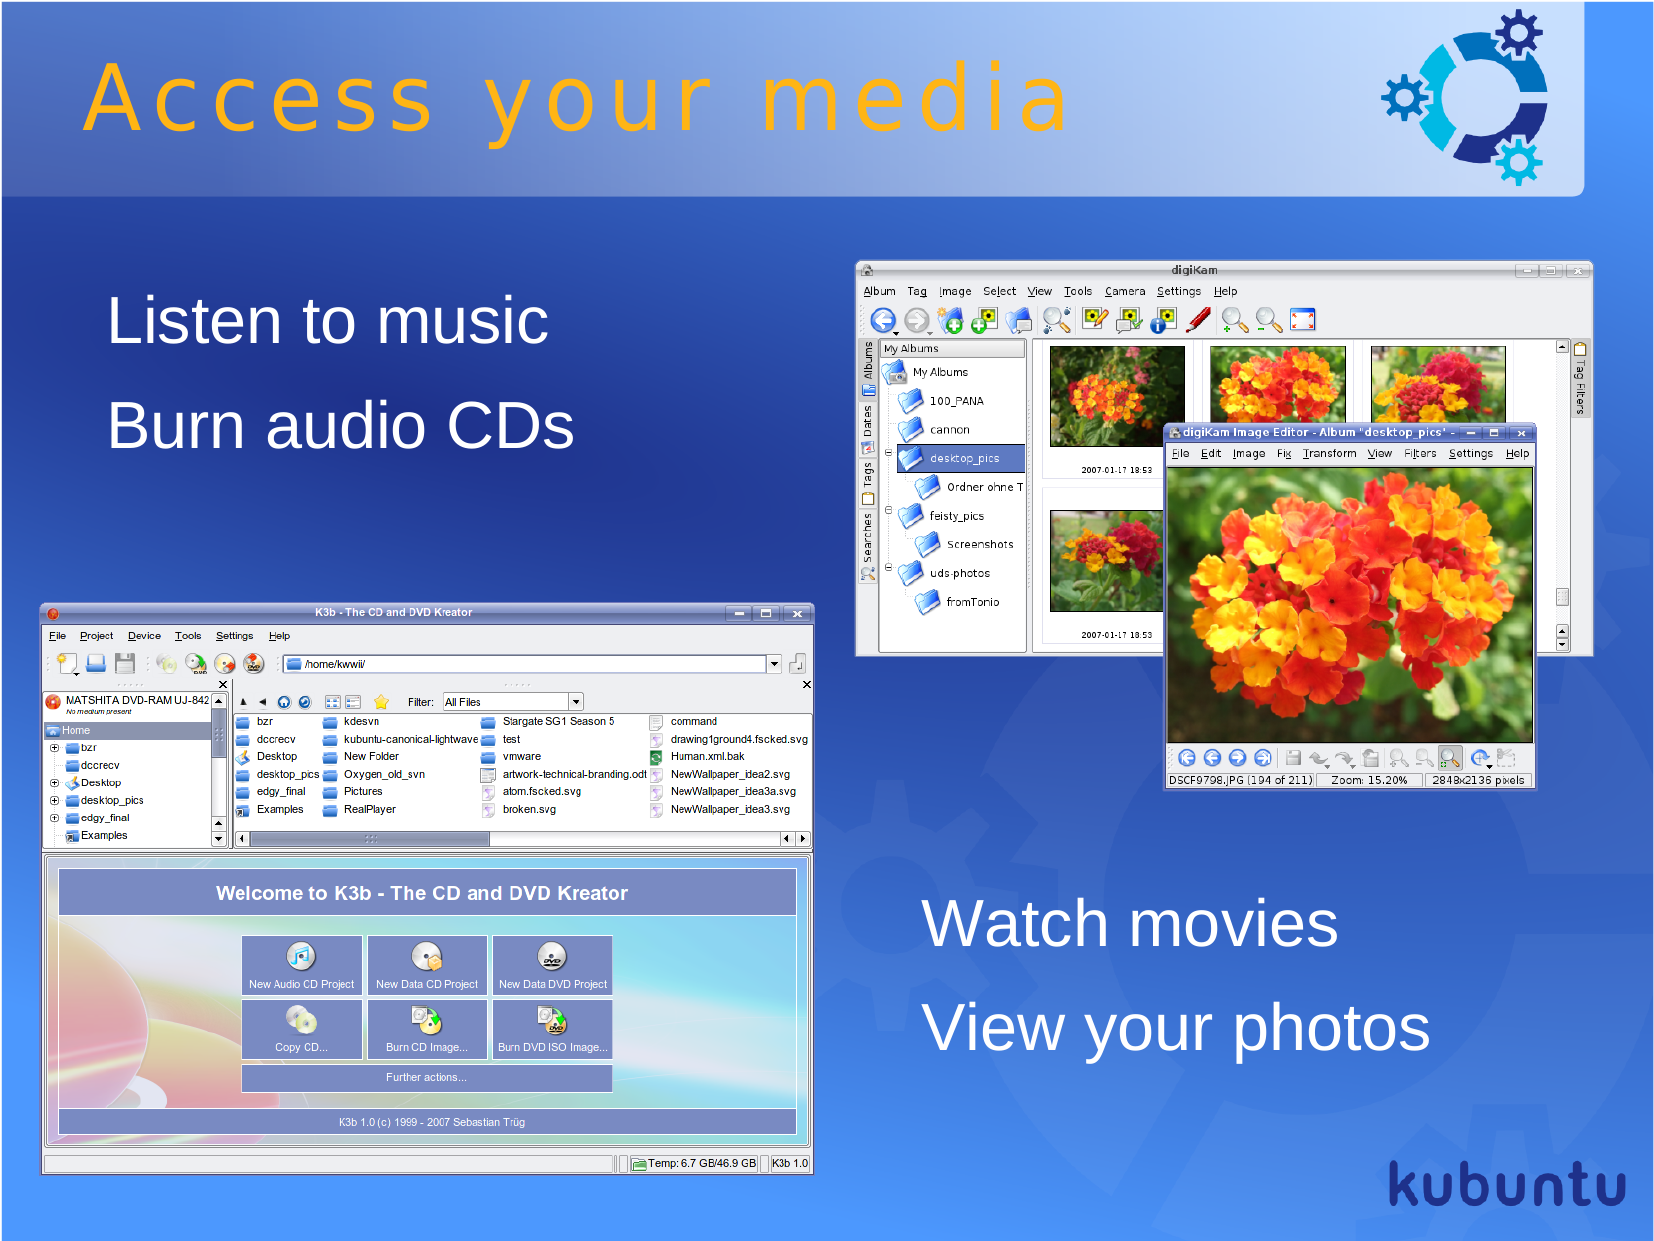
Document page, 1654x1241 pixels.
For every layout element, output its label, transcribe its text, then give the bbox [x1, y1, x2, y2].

picture [0, 0, 1654, 1241]
list Watch movies View your photos [903, 885, 1642, 1114]
list Listen to music Burn audio CDs [88, 283, 827, 512]
title Access your media [82, 0, 1625, 207]
